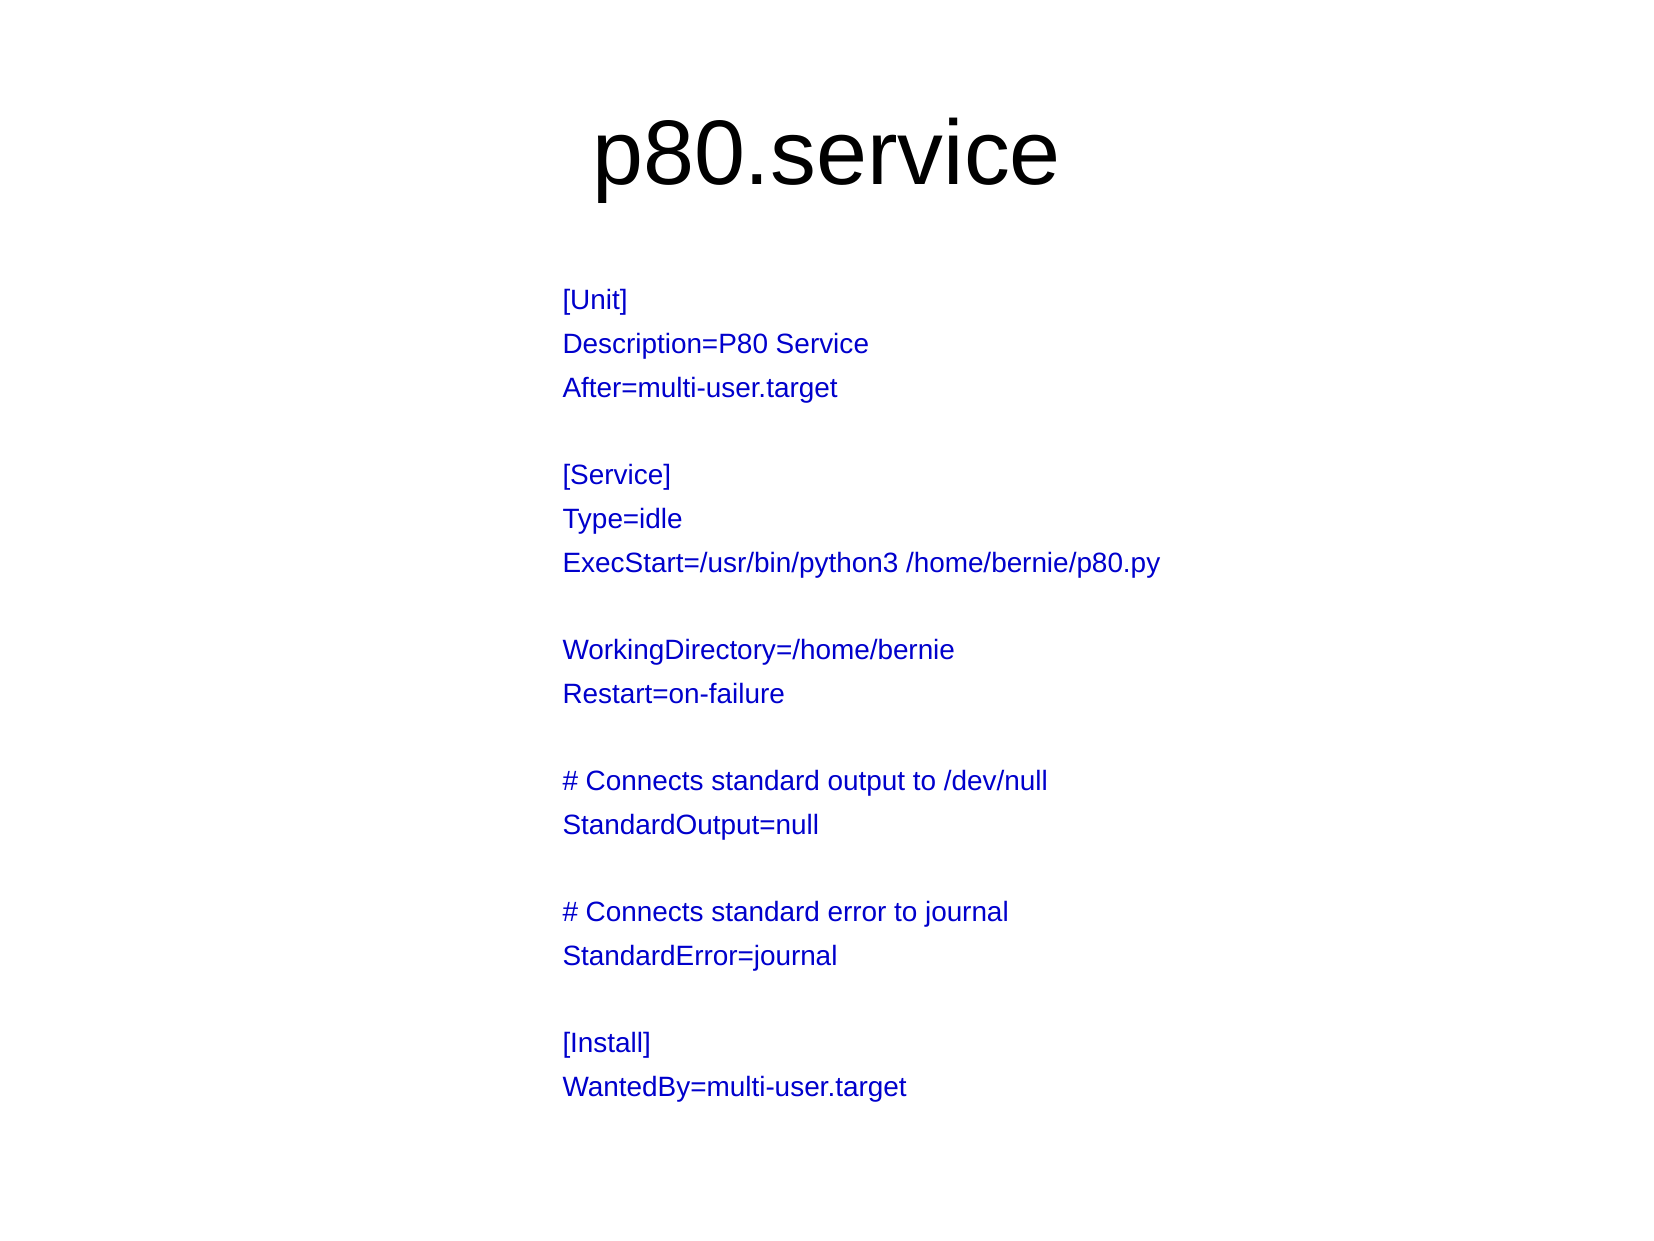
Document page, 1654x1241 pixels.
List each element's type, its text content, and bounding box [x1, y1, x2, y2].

list [Unit] Description=P80 Service After=multi-user.target [Service] Type=idle ExecStart=/usr/bin/python3 /home/bernie/p80.py WorkingDirectory=/home/bernie Restart=on-failure # Connects standard output to /dev/null StandardOutput=null # Connects standard error to journal StandardError=journal [Install] WantedBy=multi-user.target [555, 284, 1359, 1111]
title p80.service [82, 49, 1571, 257]
